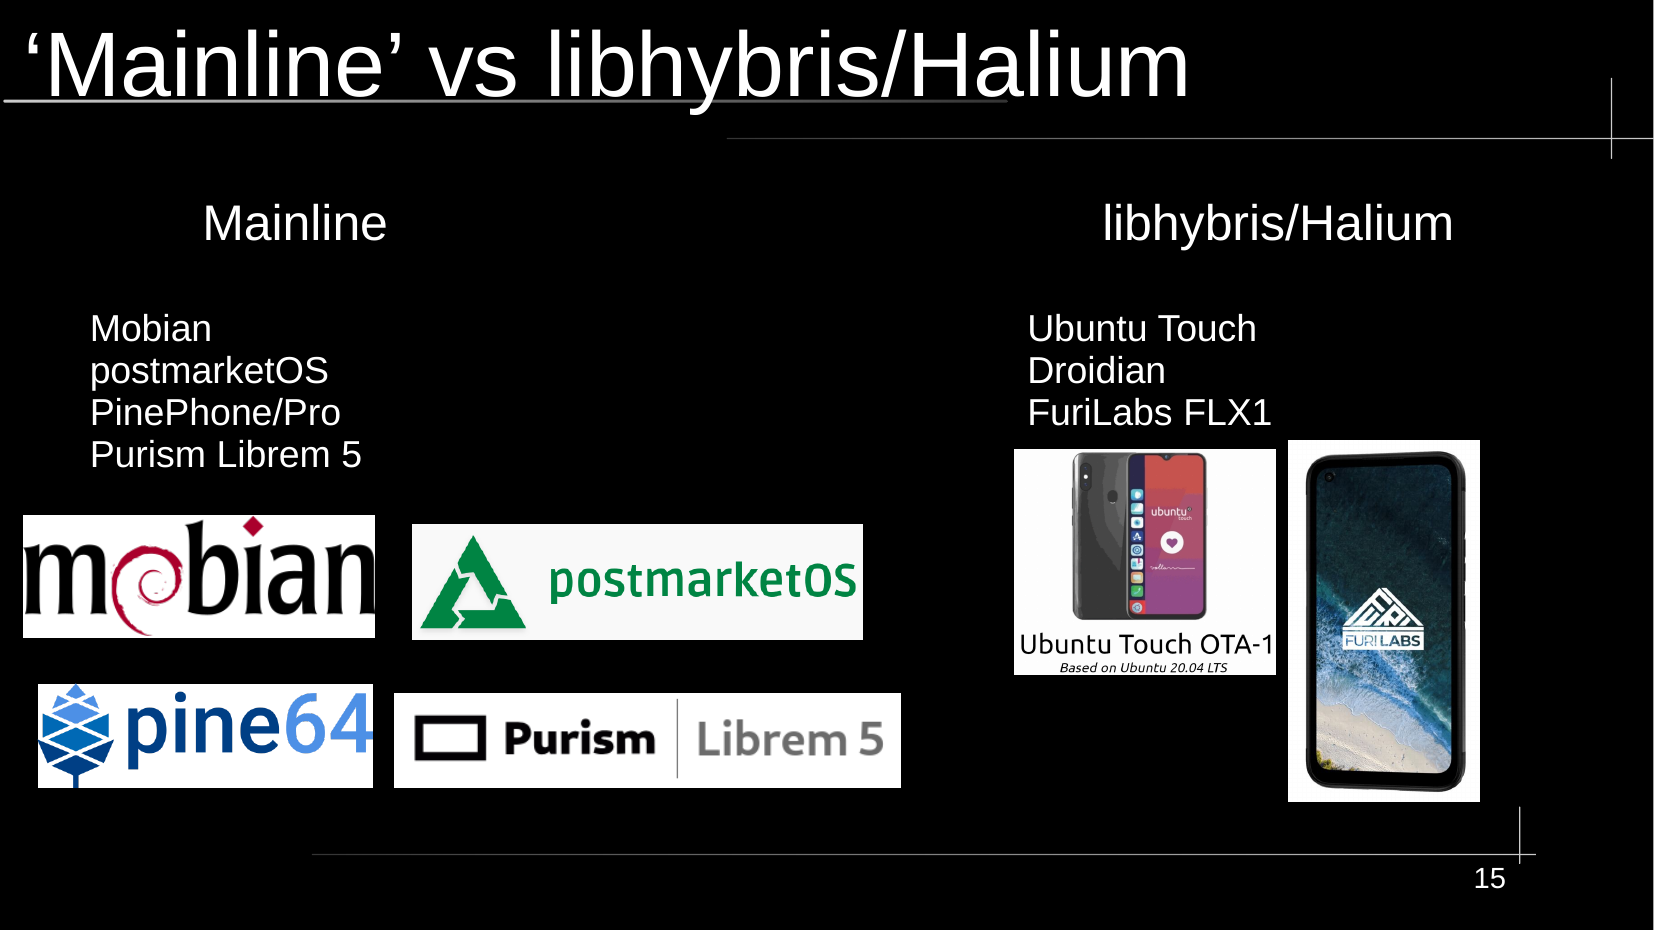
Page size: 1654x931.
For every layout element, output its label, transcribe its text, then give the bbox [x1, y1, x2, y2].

picture [1288, 440, 1480, 802]
text_box Mobian postmarketOS PinePhone/Pro Purism Librem 5 [75, 300, 378, 483]
picture [1014, 449, 1276, 676]
text_box Ubuntu Touch Droidian FuriLabs FLX1 [1012, 300, 1289, 441]
picture [23, 514, 376, 638]
text_box Mainline libhybris/Halium [37, 187, 1471, 259]
picture [412, 524, 863, 640]
picture [394, 693, 901, 788]
picture [37, 683, 373, 788]
title ‘Mainline’ vs libhybris/Halium [23, 11, 1589, 119]
